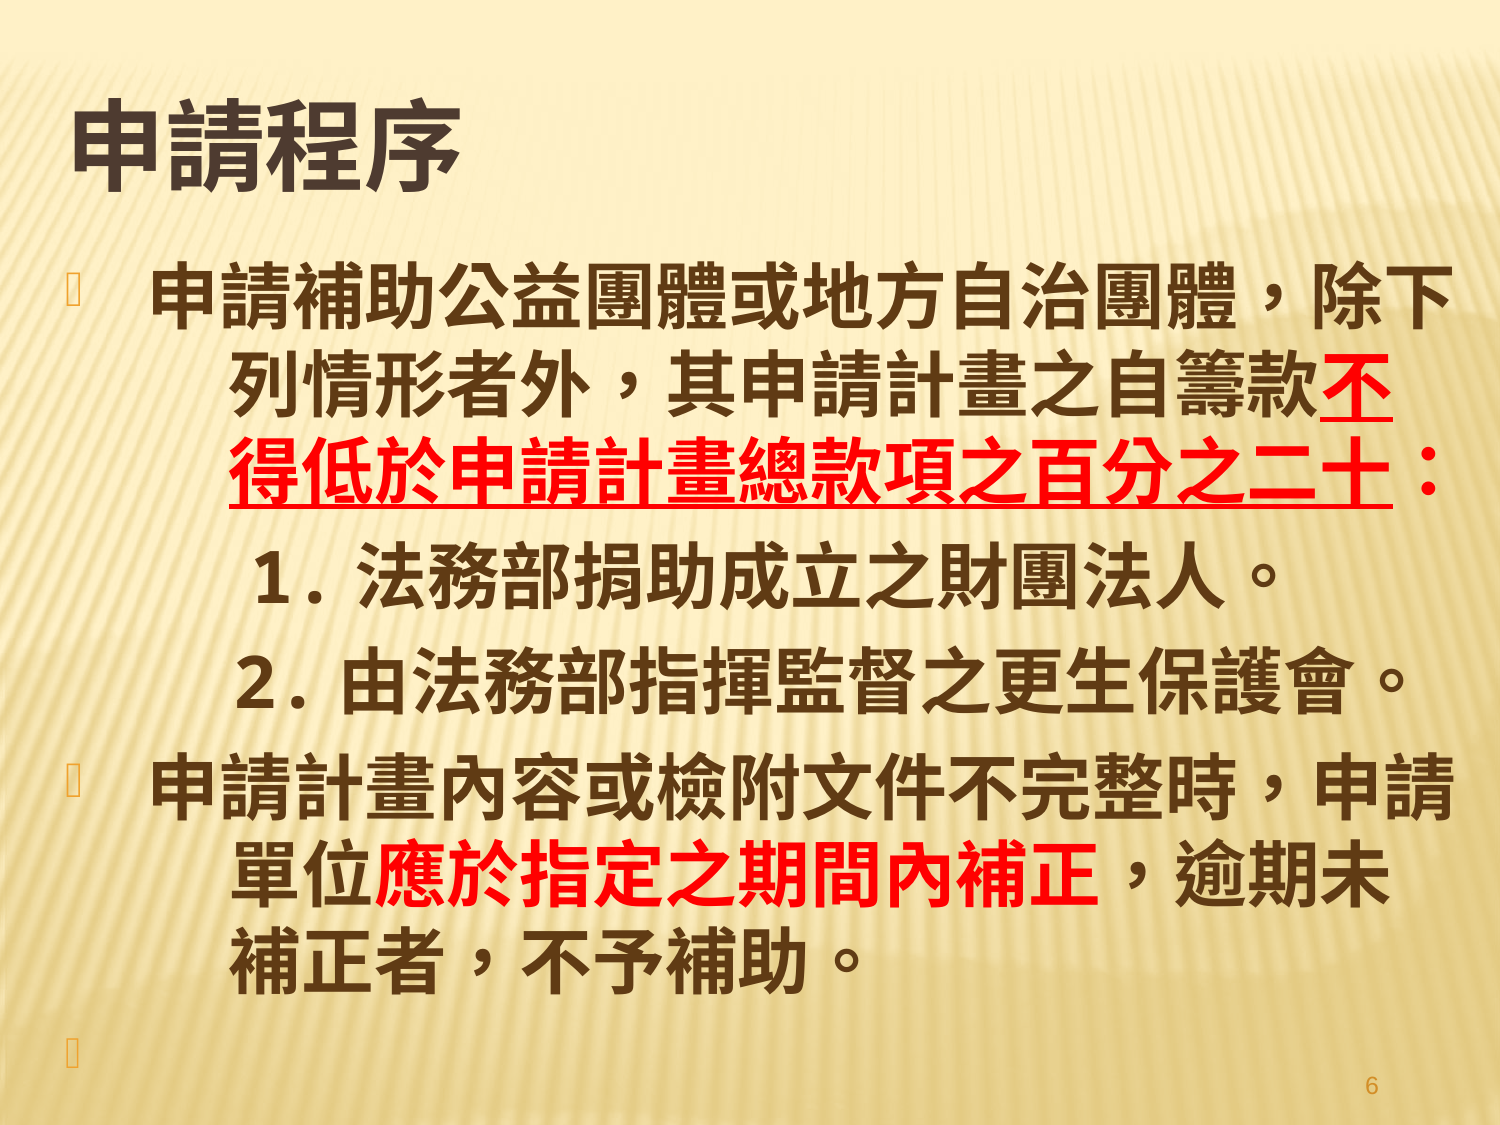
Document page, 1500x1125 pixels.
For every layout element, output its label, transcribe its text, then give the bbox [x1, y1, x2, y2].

title 申請程序 [50, 75, 1476, 213]
list 申請補助公益團體或地方自治團體，除下列情形者外，其申請計畫之自籌款不得低於申請計畫總款項之百分之二十： 1.法務部捐助成立之財團法人。 2.由法務部指揮監督之更生保護會。 申請計畫內容或檢附文件不完整時，申請單位應於指定之期間內補正，逾期未補正者，不予補助。 [50, 243, 1476, 1083]
text_box 6 [1350, 1061, 1475, 1103]
